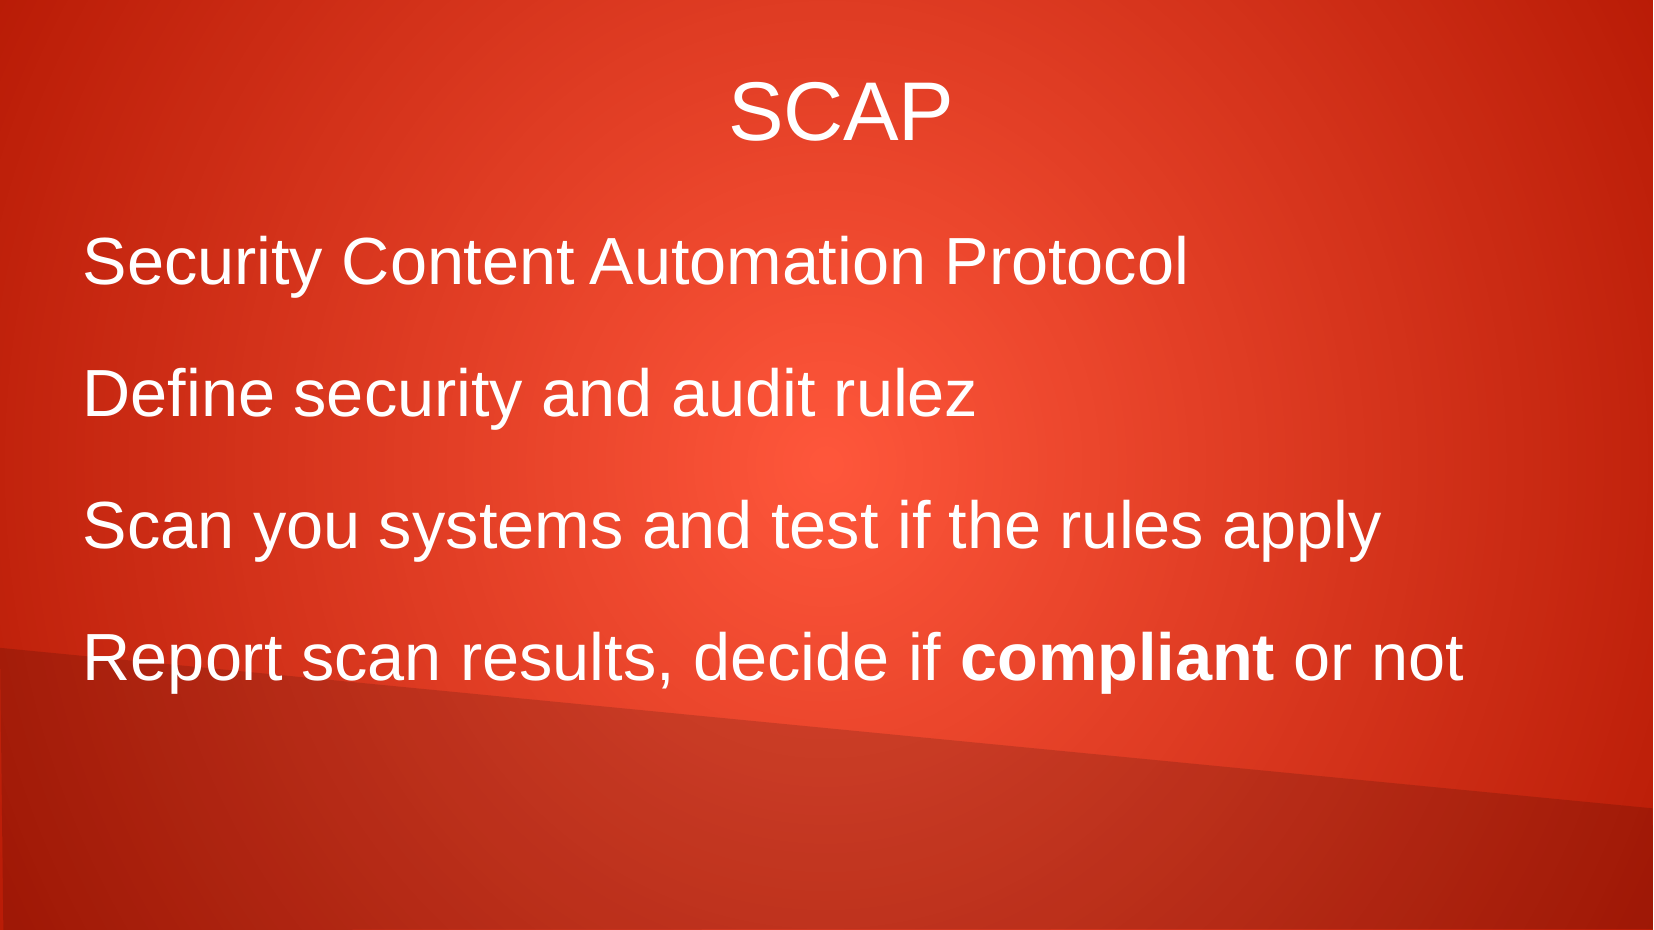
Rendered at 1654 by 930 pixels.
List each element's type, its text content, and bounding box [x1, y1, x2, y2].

list Security Content Automation Protocol Define security and audit rulez Scan you systems and test if the rules apply Report scan results, decide if compliant or not [82, 224, 1571, 764]
title SCAP [82, 35, 1571, 189]
